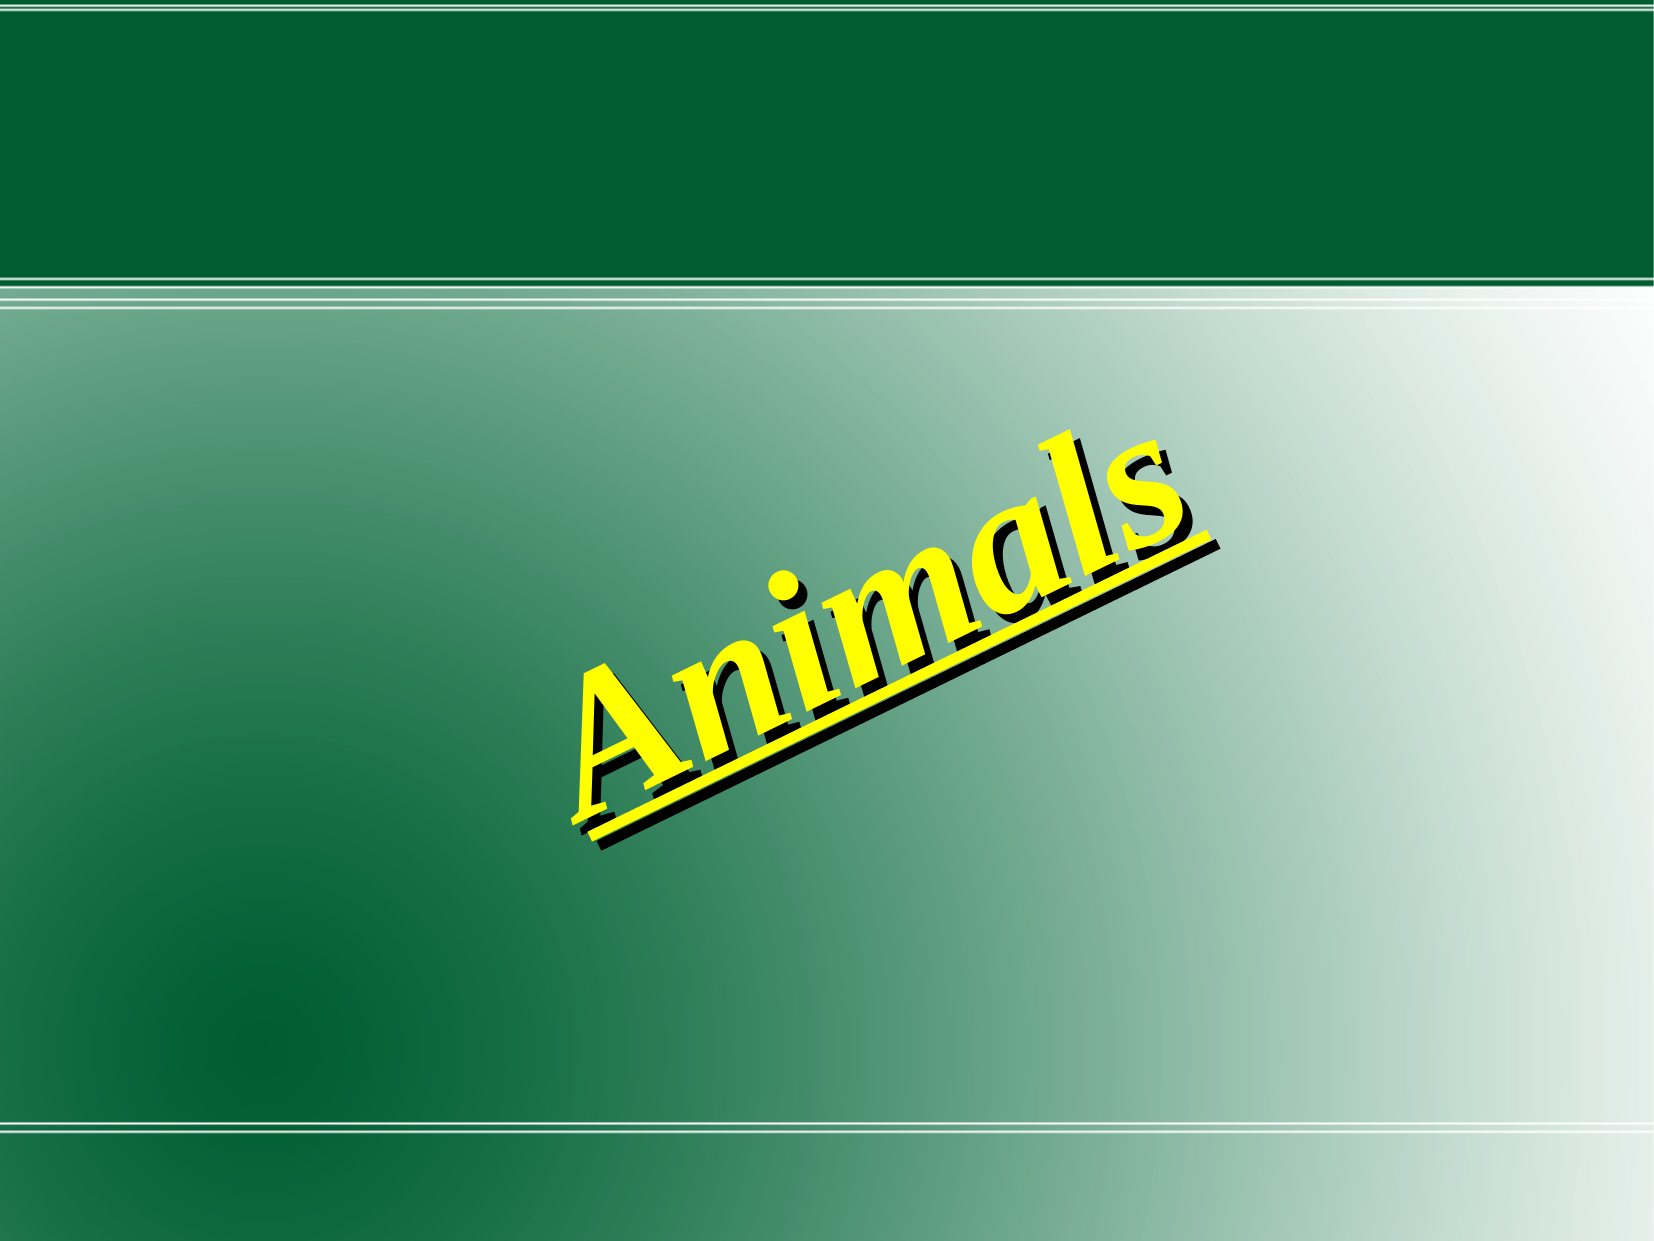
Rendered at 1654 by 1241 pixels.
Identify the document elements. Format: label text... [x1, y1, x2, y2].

title Animals [129, 151, 1595, 1068]
picture [0, 0, 1654, 1241]
